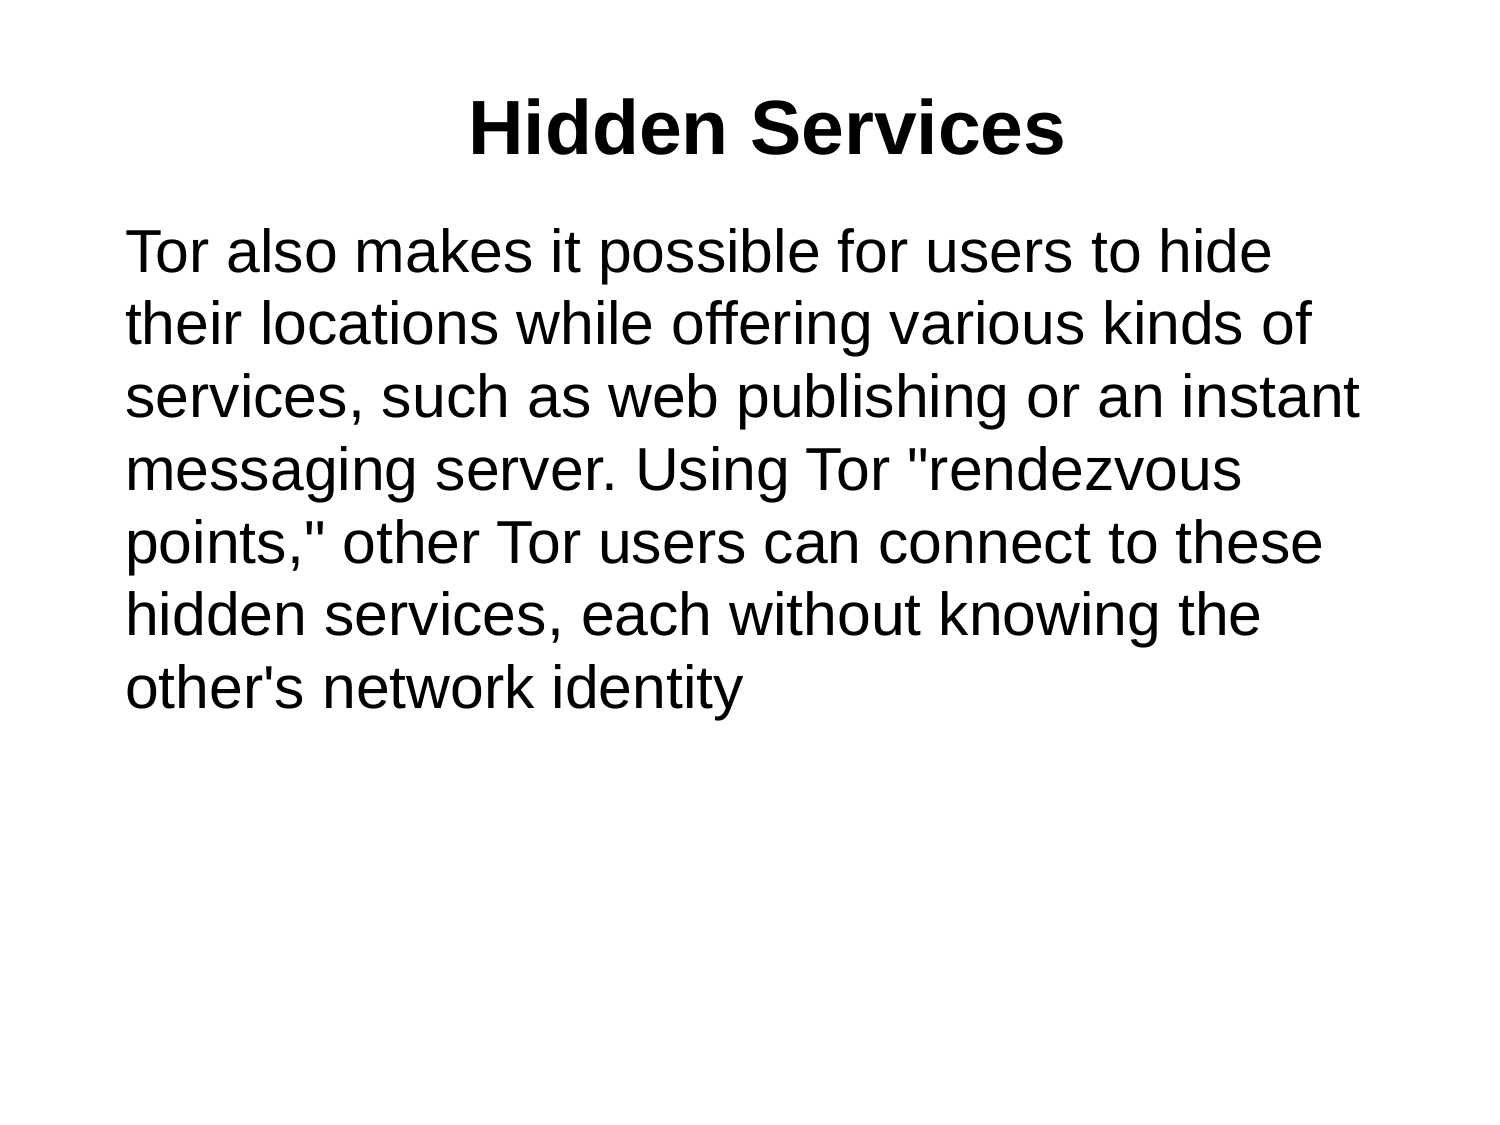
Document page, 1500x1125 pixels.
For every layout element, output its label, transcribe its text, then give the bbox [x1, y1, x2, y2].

title Hidden Services [75, 44, 1425, 177]
list Tor also makes it possible for users to hide their locations while offering various kinds of services, such as web publishing or an instant messaging server. Using Tor "rendezvous points," other Tor users can connect to these hidden services, each without knowing the other's network identity [75, 204, 1395, 1075]
